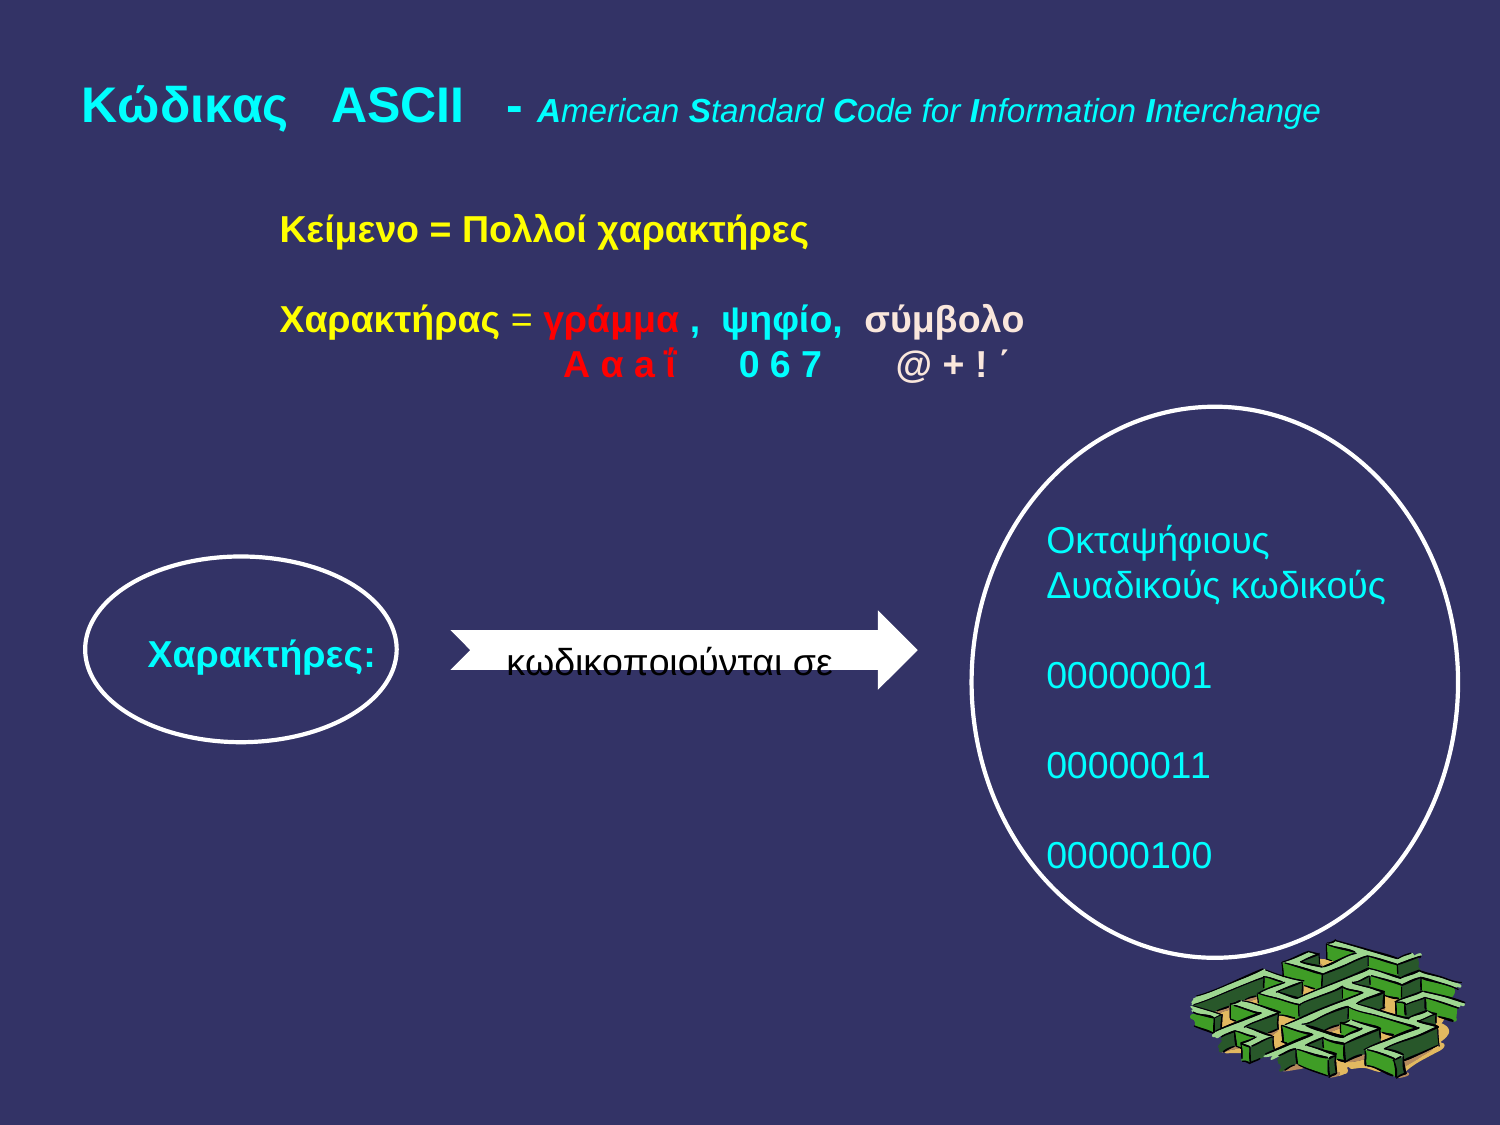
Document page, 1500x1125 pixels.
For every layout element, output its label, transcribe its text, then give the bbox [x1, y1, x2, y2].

text_box κωδικοποιούνται σε [450, 610, 918, 690]
text_box Κώδικας ASCII - American Standard Code for Information Interchange [67, 65, 1409, 141]
text_box Χαρακτήρες: [332, 622, 427, 728]
text_box Χαρακτήρες: [132, 622, 394, 728]
text_box Κείμενο = Πολλοί χαρακτήρες Χαρακτήρας = γράμμα , ψηφίο, σύμβολο Α α a ΐ 0 6 7 @ + ! ΄ [264, 197, 1051, 393]
text_box Οκταψήφιους Δυαδικούς κωδικούς 00000001 00000011 00000100 [1031, 508, 1403, 884]
